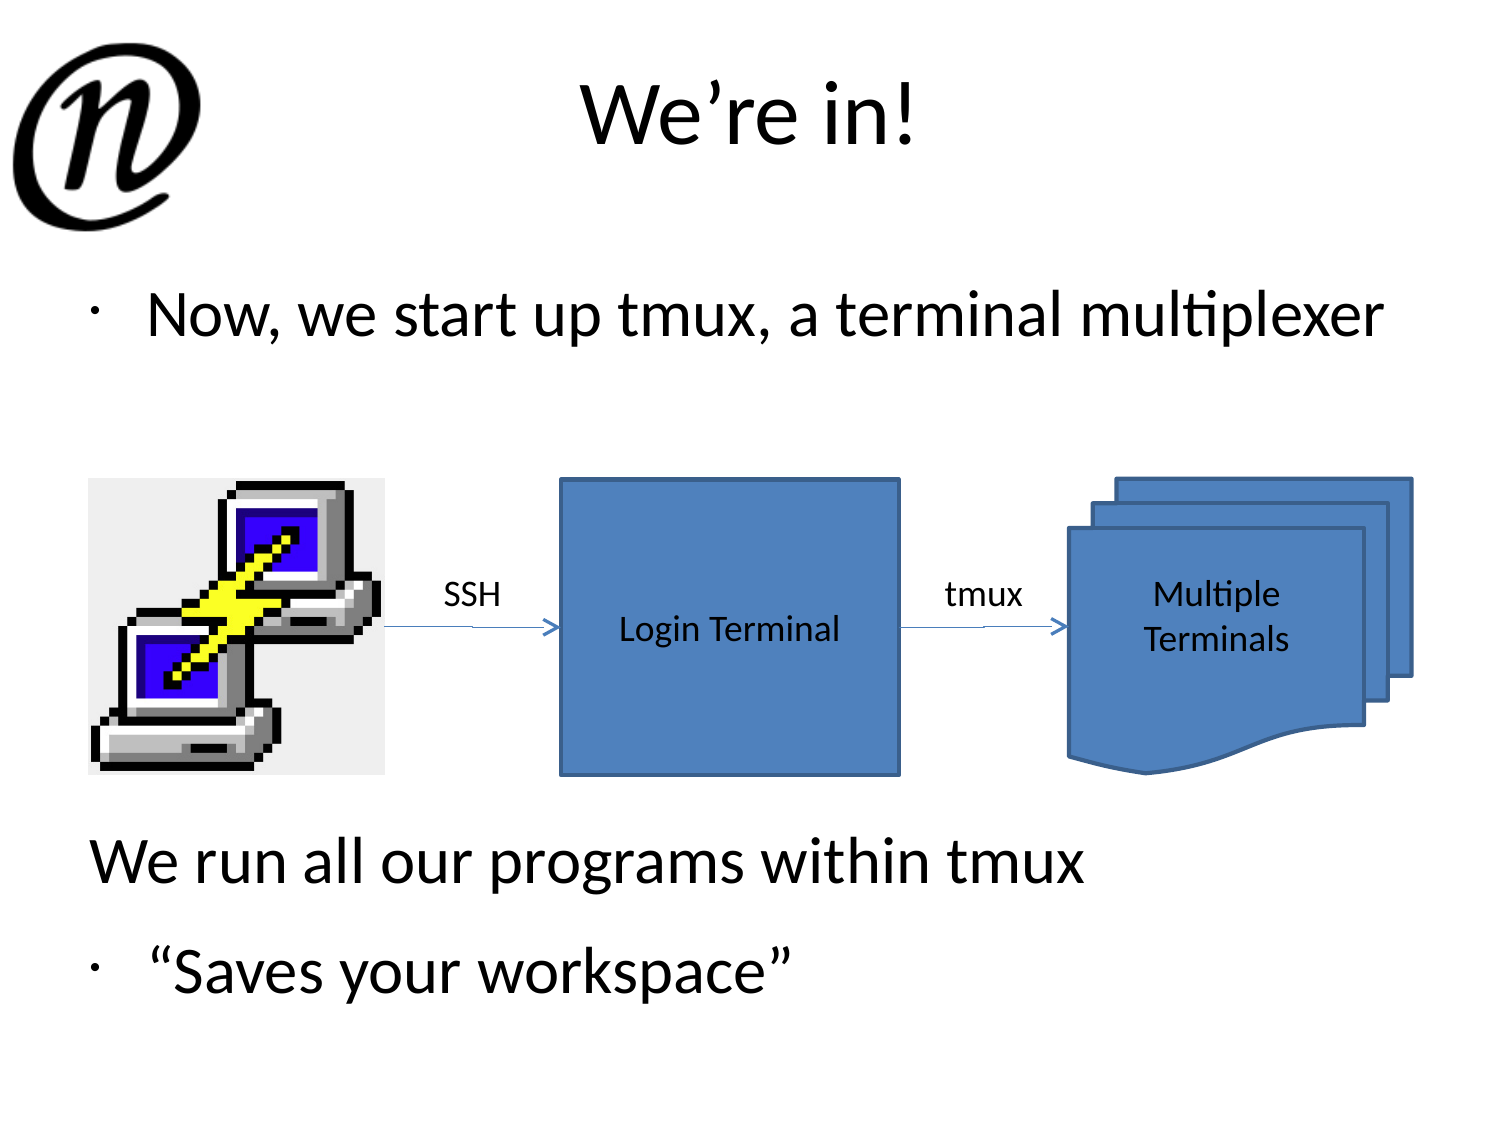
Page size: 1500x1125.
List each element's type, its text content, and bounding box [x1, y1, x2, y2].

text_box [560, 656, 899, 776]
text_box Multiple Terminals [1068, 561, 1365, 667]
text_box SSH [384, 561, 561, 622]
picture [88, 478, 385, 775]
text_box tmux [898, 561, 1068, 622]
list Now, we start up tmux, a terminal multiplexer We run all our programs within tmux “Saves your workspace” [75, 262, 1459, 1005]
text_box Login Terminal [560, 596, 899, 656]
picture [0, 30, 214, 245]
text_box [1068, 478, 1412, 774]
title We’re in! [75, 45, 1425, 233]
text_box [560, 479, 899, 596]
